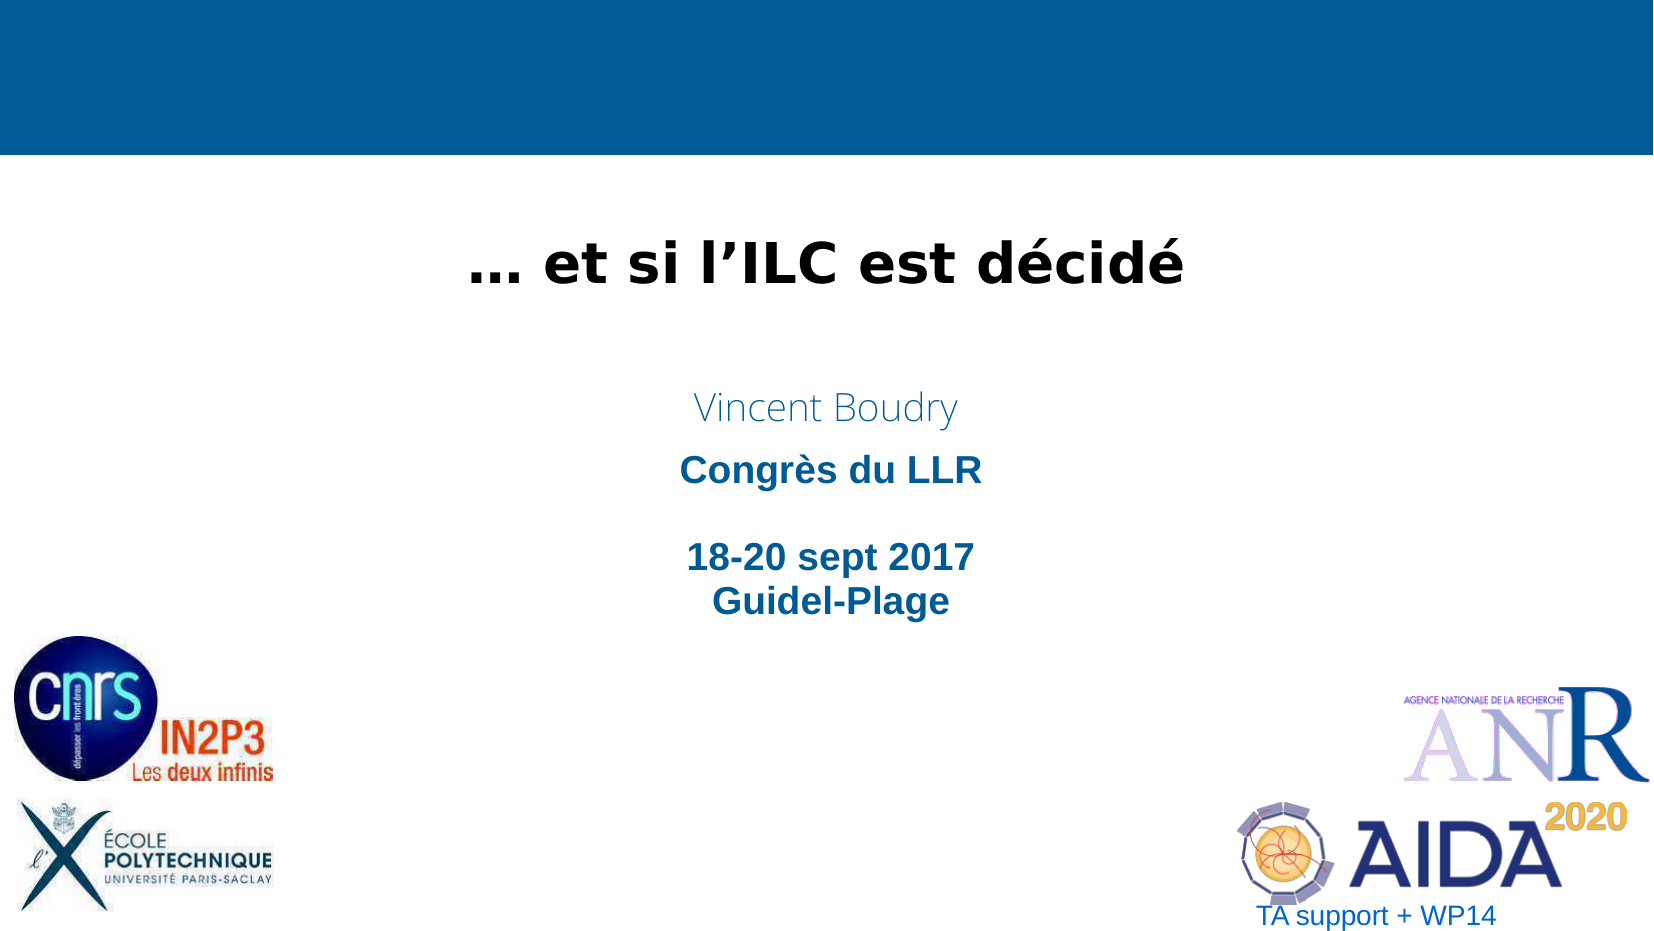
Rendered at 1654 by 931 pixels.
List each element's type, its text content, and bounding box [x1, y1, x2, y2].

picture [17, 798, 275, 915]
title … et si l’ILC est décidé [14, 163, 1639, 366]
text_box TA support + WP14 [1241, 905, 1625, 931]
picture [1237, 802, 1627, 905]
picture [1397, 681, 1654, 787]
text_box Vincent Boudry Congrès du LLR 18-20 sept 2017 Guidel-Plage [183, 379, 1480, 623]
picture [14, 636, 273, 781]
